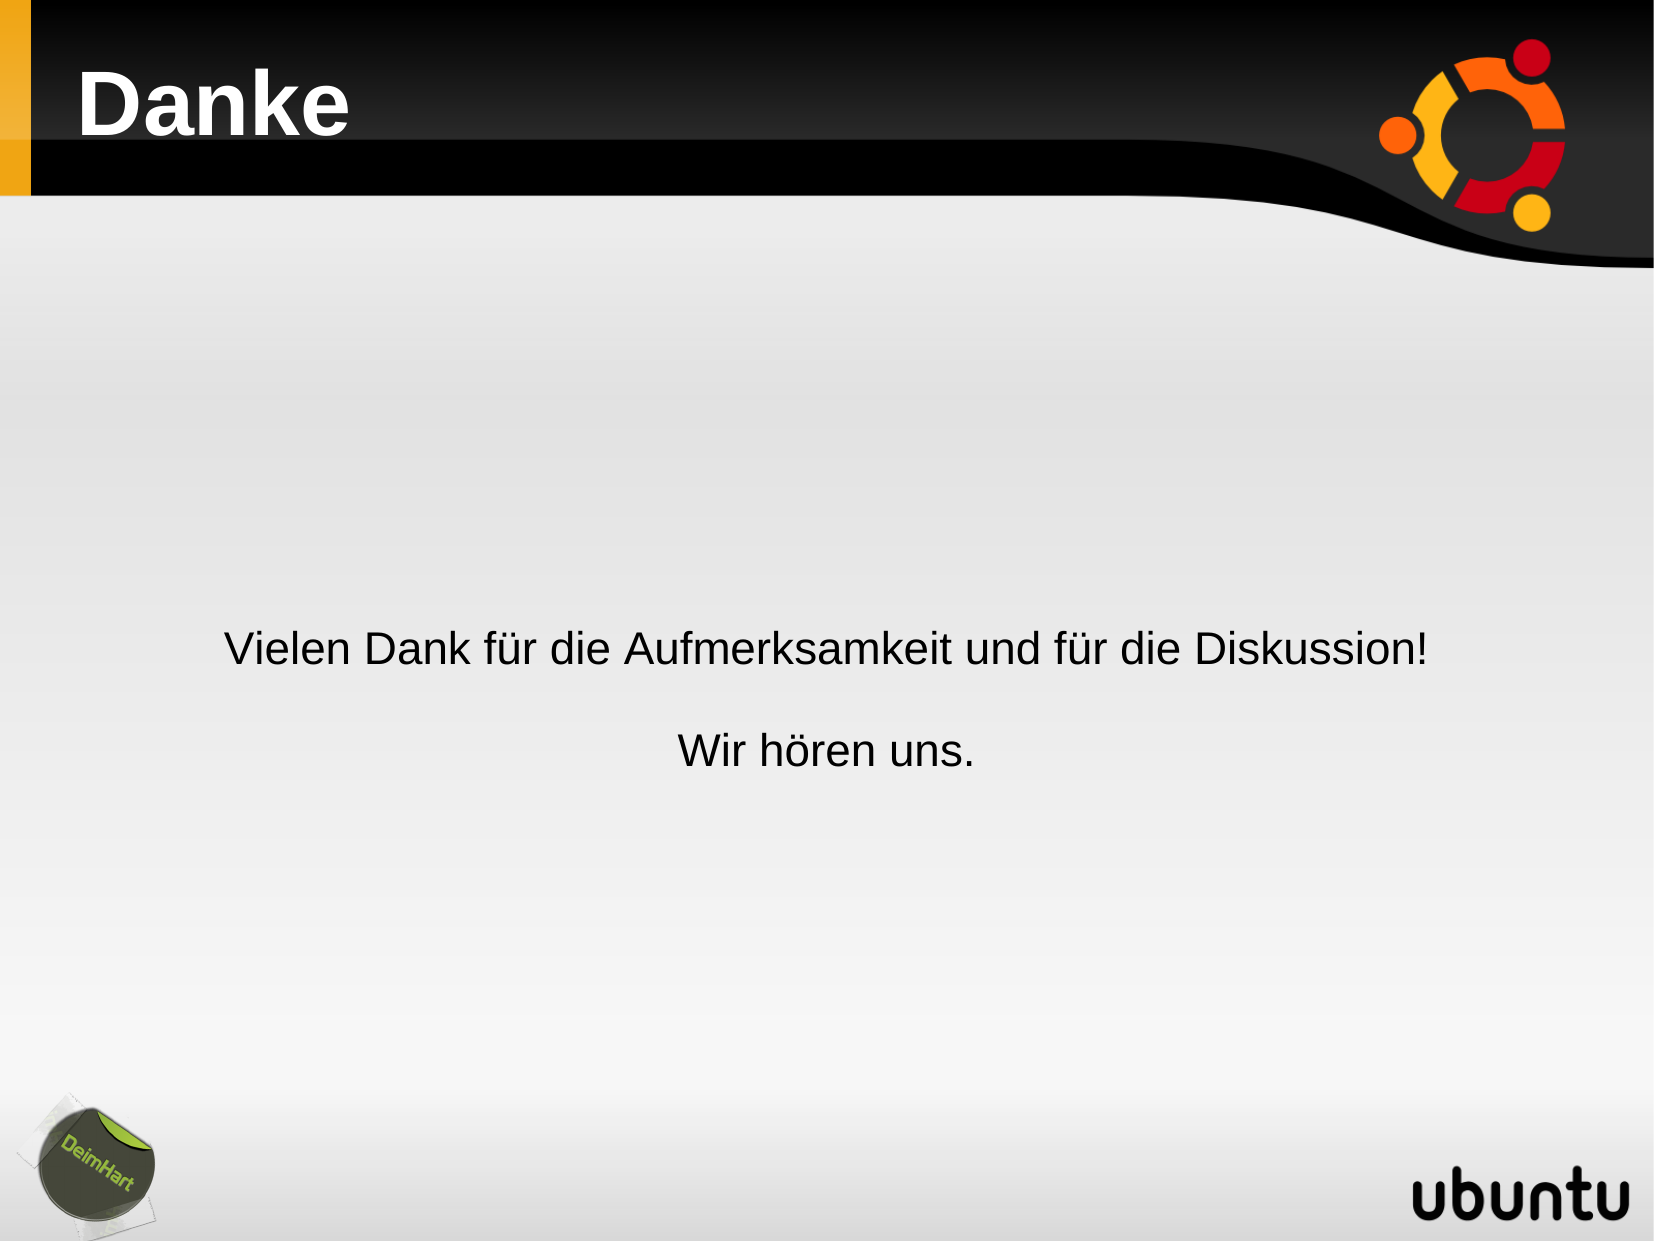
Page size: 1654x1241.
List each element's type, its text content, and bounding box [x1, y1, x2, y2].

subtitle Vielen Dank für die Aufmerksamkeit und für die Diskussion! Wir hören uns. [82, 297, 1571, 1102]
picture [0, 0, 1654, 1241]
title Danke [76, 7, 1565, 200]
